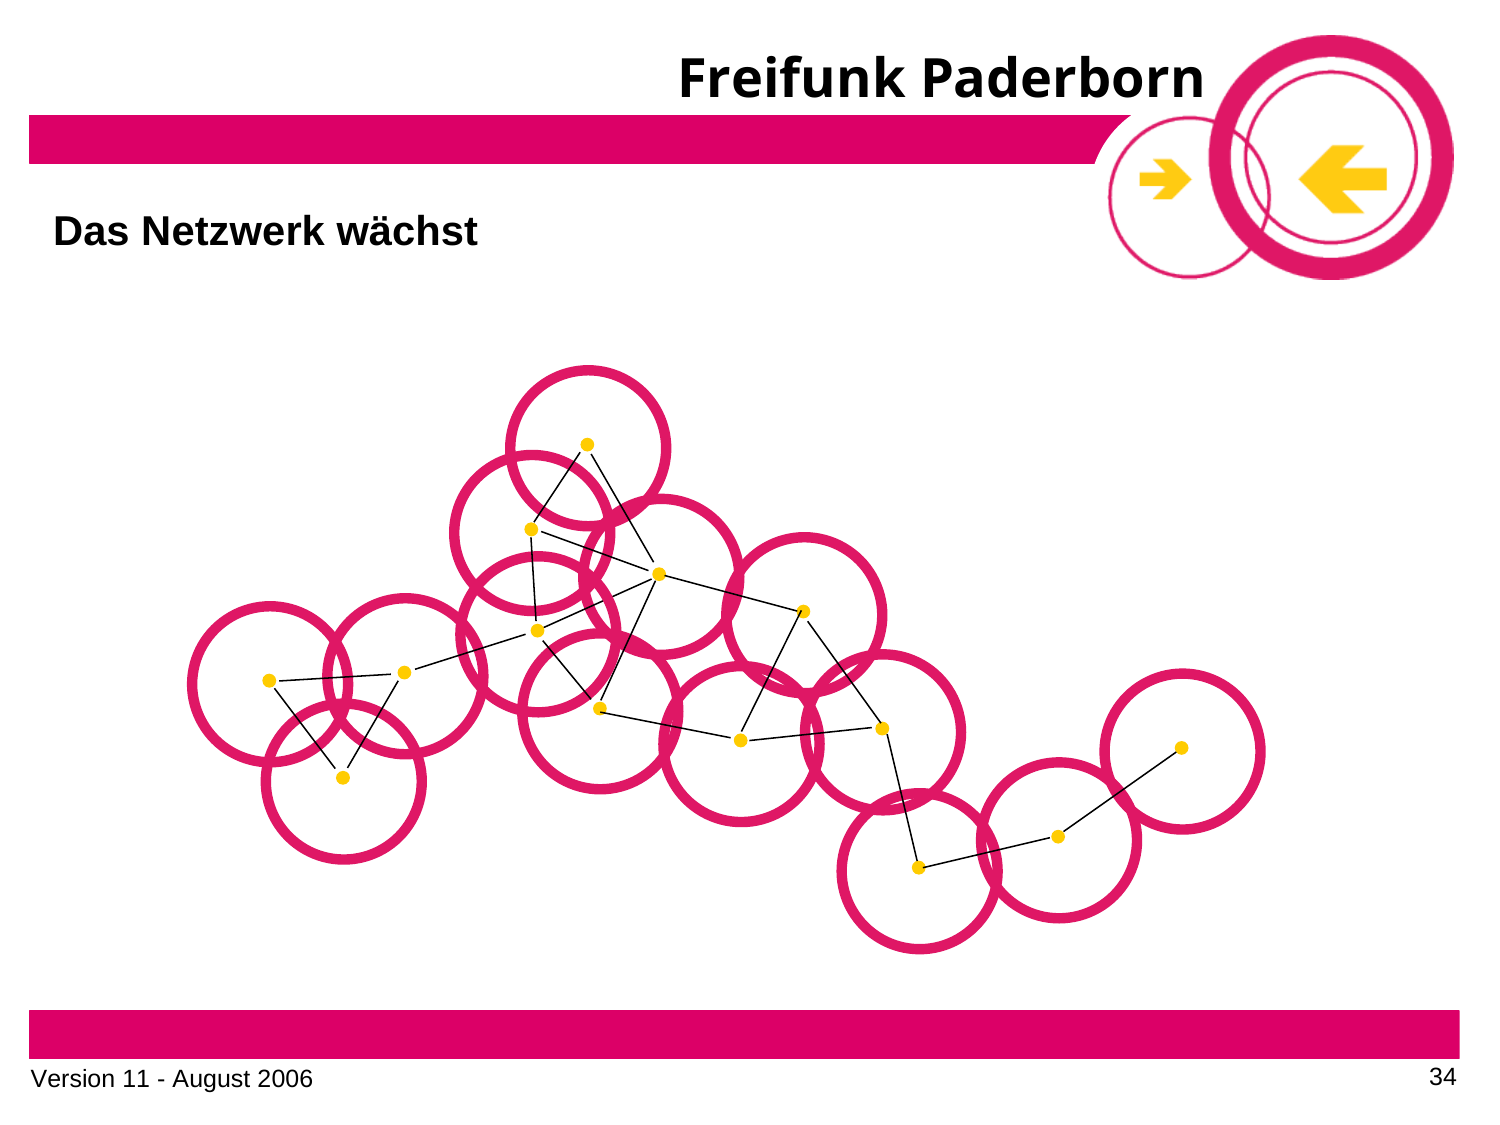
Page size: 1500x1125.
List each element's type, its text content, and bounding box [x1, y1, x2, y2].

text_box [911, 860, 926, 875]
text_box [524, 522, 539, 537]
text_box [733, 733, 748, 748]
text_box [796, 604, 811, 619]
text_box [652, 567, 667, 582]
text_box [530, 623, 545, 638]
text_box [593, 701, 607, 716]
text_box [875, 721, 890, 736]
text_box [1051, 829, 1066, 844]
text_box [580, 437, 595, 452]
text_box [262, 673, 277, 688]
text_box Das Netzwerk wächst [53, 204, 1046, 283]
text_box [1174, 741, 1189, 755]
picture [1107, 35, 1454, 280]
text_box [397, 665, 412, 680]
text_box [335, 770, 350, 785]
